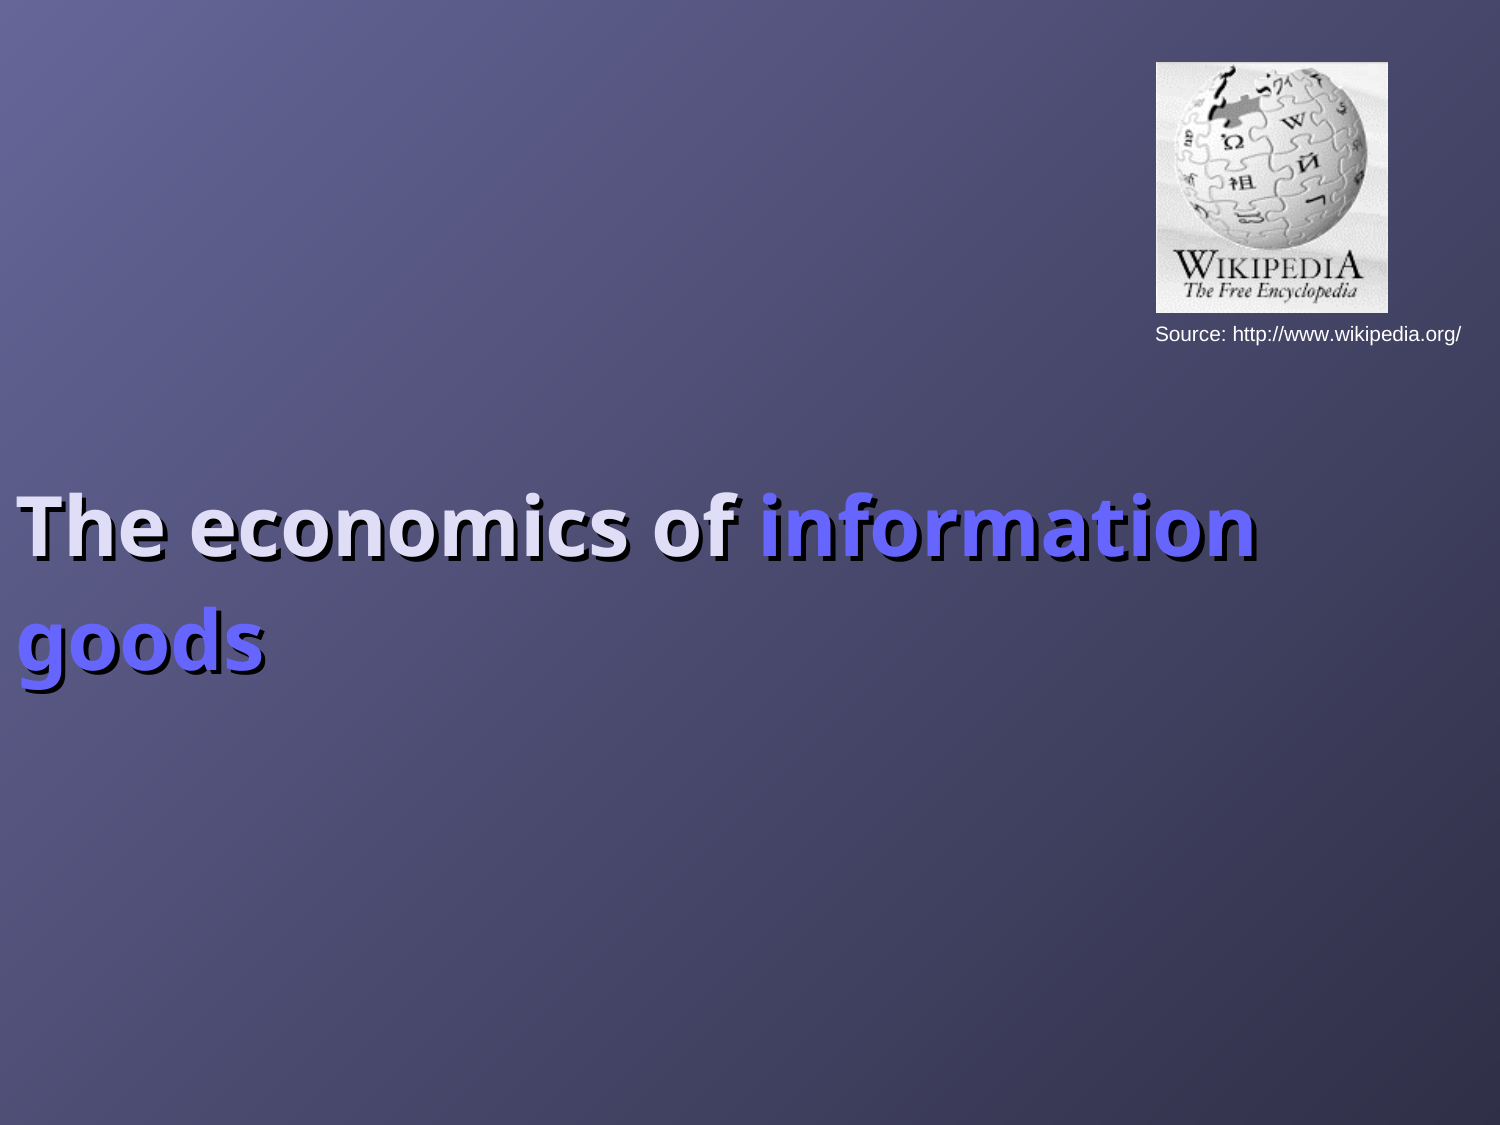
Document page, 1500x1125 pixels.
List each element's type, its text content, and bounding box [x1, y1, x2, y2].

text_box Source: http://www.wikipedia.org/ [1140, 312, 1477, 353]
picture [1156, 62, 1388, 312]
title The economics of information goods [0, 487, 1500, 676]
